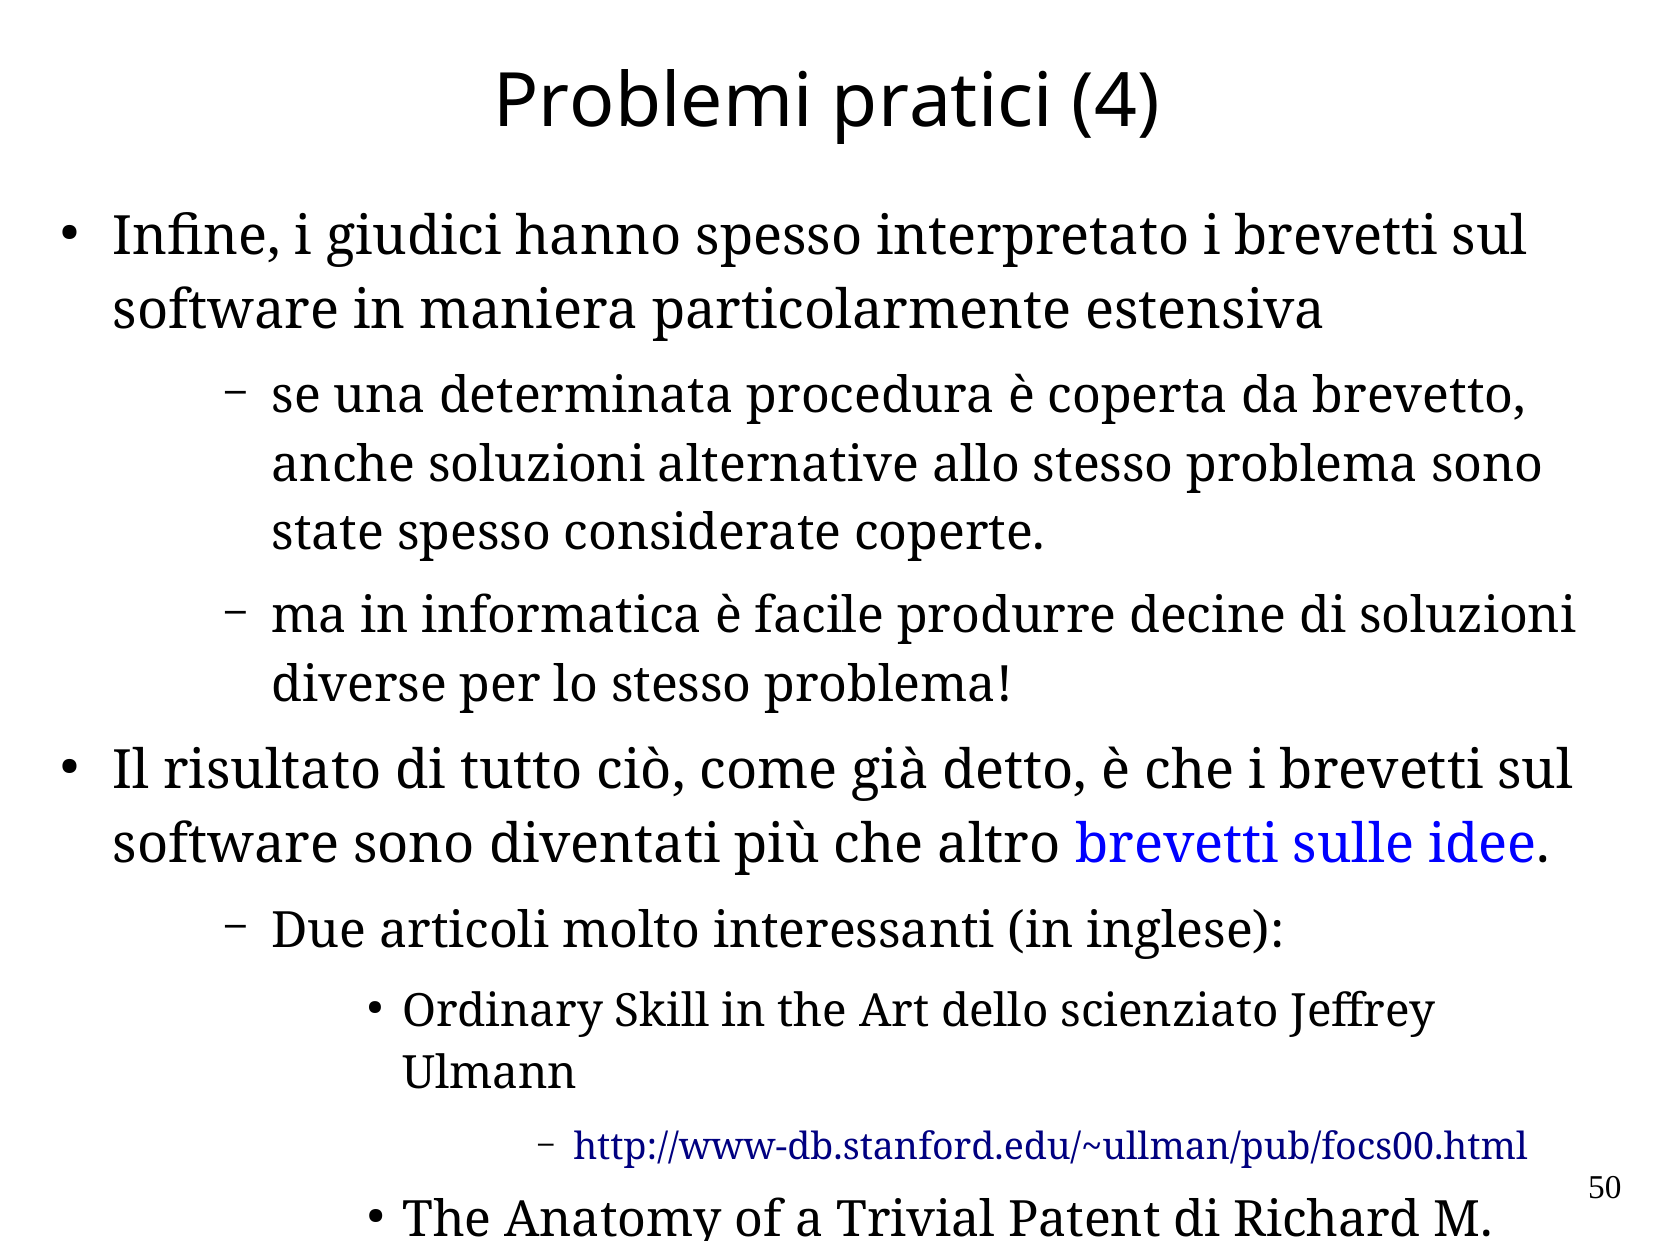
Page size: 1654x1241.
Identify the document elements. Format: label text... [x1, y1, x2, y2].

list Infine, i giudici hanno spesso interpretato i brevetti sul software in maniera particolarmente estensiva se una determinata procedura è coperta da brevetto, anche soluzioni alternative allo stesso problema sono state spesso considerate coperte. ma in informatica è facile produrre decine di soluzioni diverse per lo stesso problema! Il risultato di tutto ciò, come già detto, è che i brevetti sul software sono diventati più che altro brevetti sulle idee. Due articoli molto interessanti (in inglese): Ordinary Skill in the Art dello scienziato Jeffrey Ulmann http://www-db.stanford.edu/~ullman/pub/focs00.html The Anatomy of a Trivial Patent di Richard M. Stallmann http://www.gnu.org/philosophy/trivial-patent.html [42, 196, 1612, 1187]
title Problemi pratici (4) [37, 30, 1617, 166]
